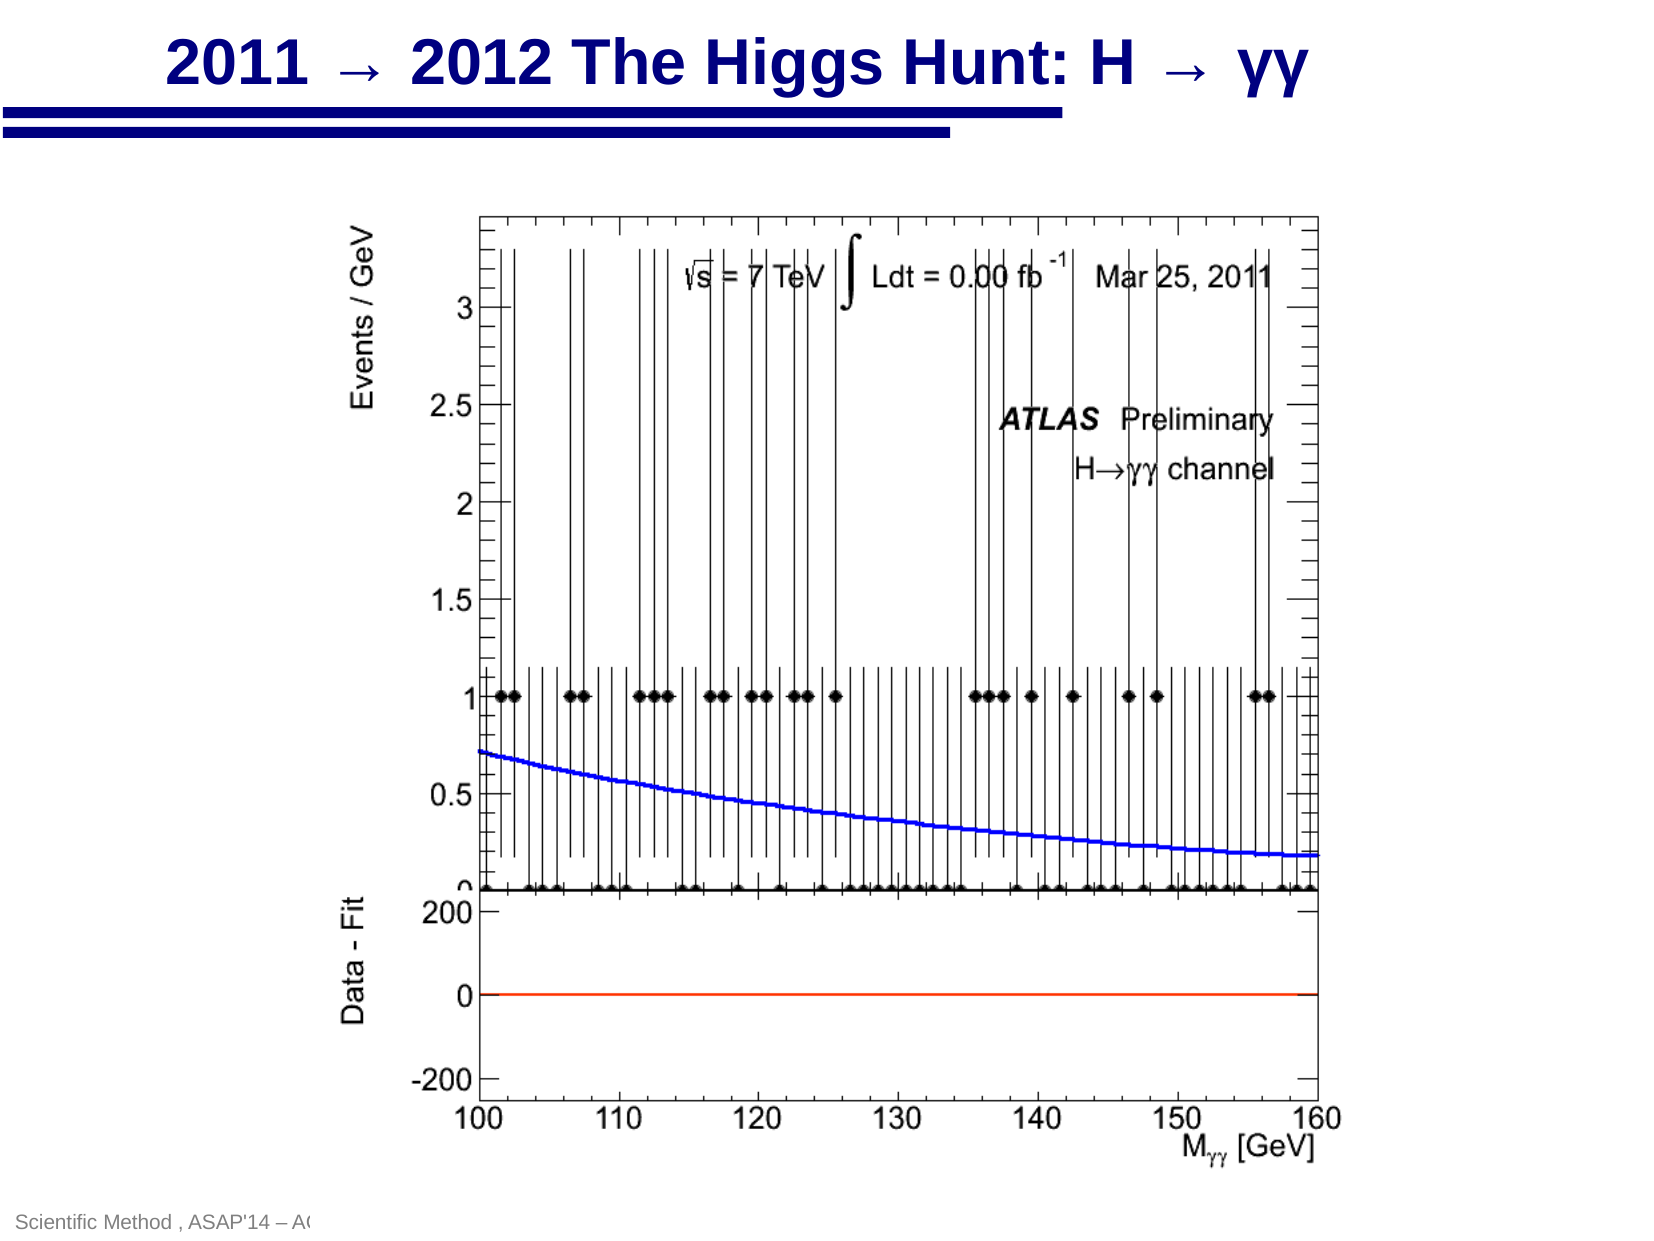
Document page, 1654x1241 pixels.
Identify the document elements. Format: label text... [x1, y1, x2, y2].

picture [310, 182, 1371, 1241]
title 2011 → 2012 The Higgs Hunt: H → γγ [165, 0, 1594, 125]
